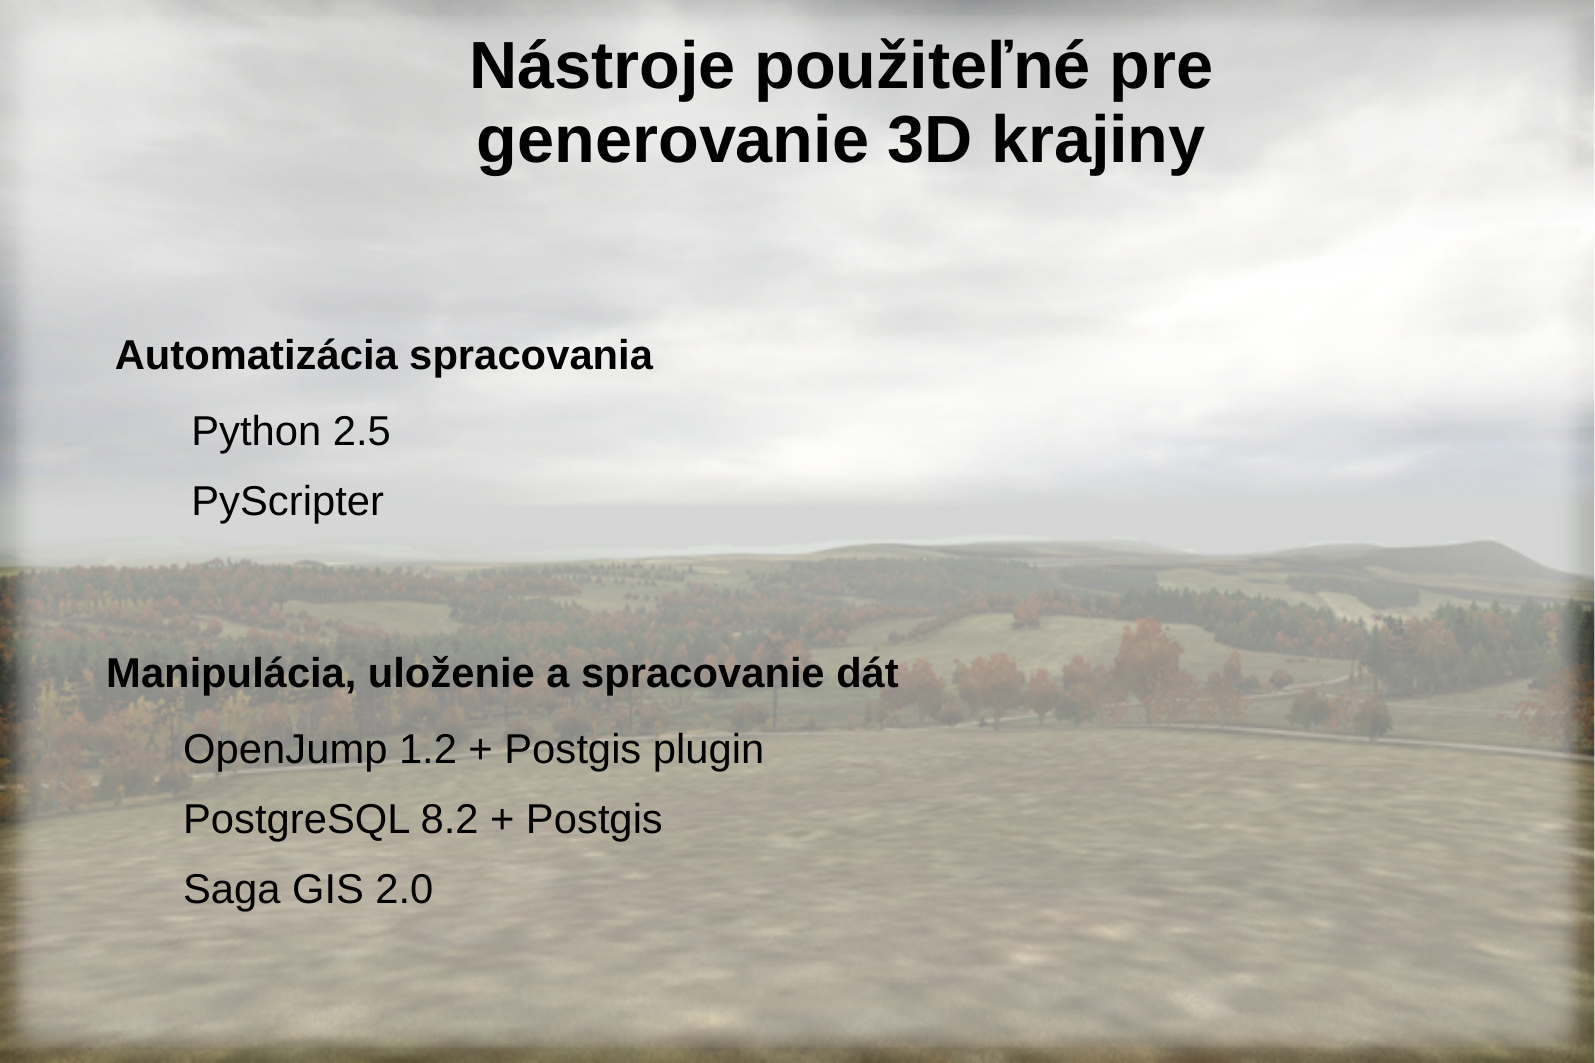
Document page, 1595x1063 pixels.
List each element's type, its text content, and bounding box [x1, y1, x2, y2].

list Automatizácia spracovania Python 2.5 PyScripter [97, 331, 1004, 562]
picture [0, 0, 1595, 1063]
title Nástroje použiteľné pre generovanie 3D krajiny [413, 27, 1270, 178]
list Manipulácia, uloženie a spracovanie dát OpenJump 1.2 + Postgis plugin PostgreSQL 8.2 + Postgis Saga GIS 2.0 [88, 649, 1232, 915]
